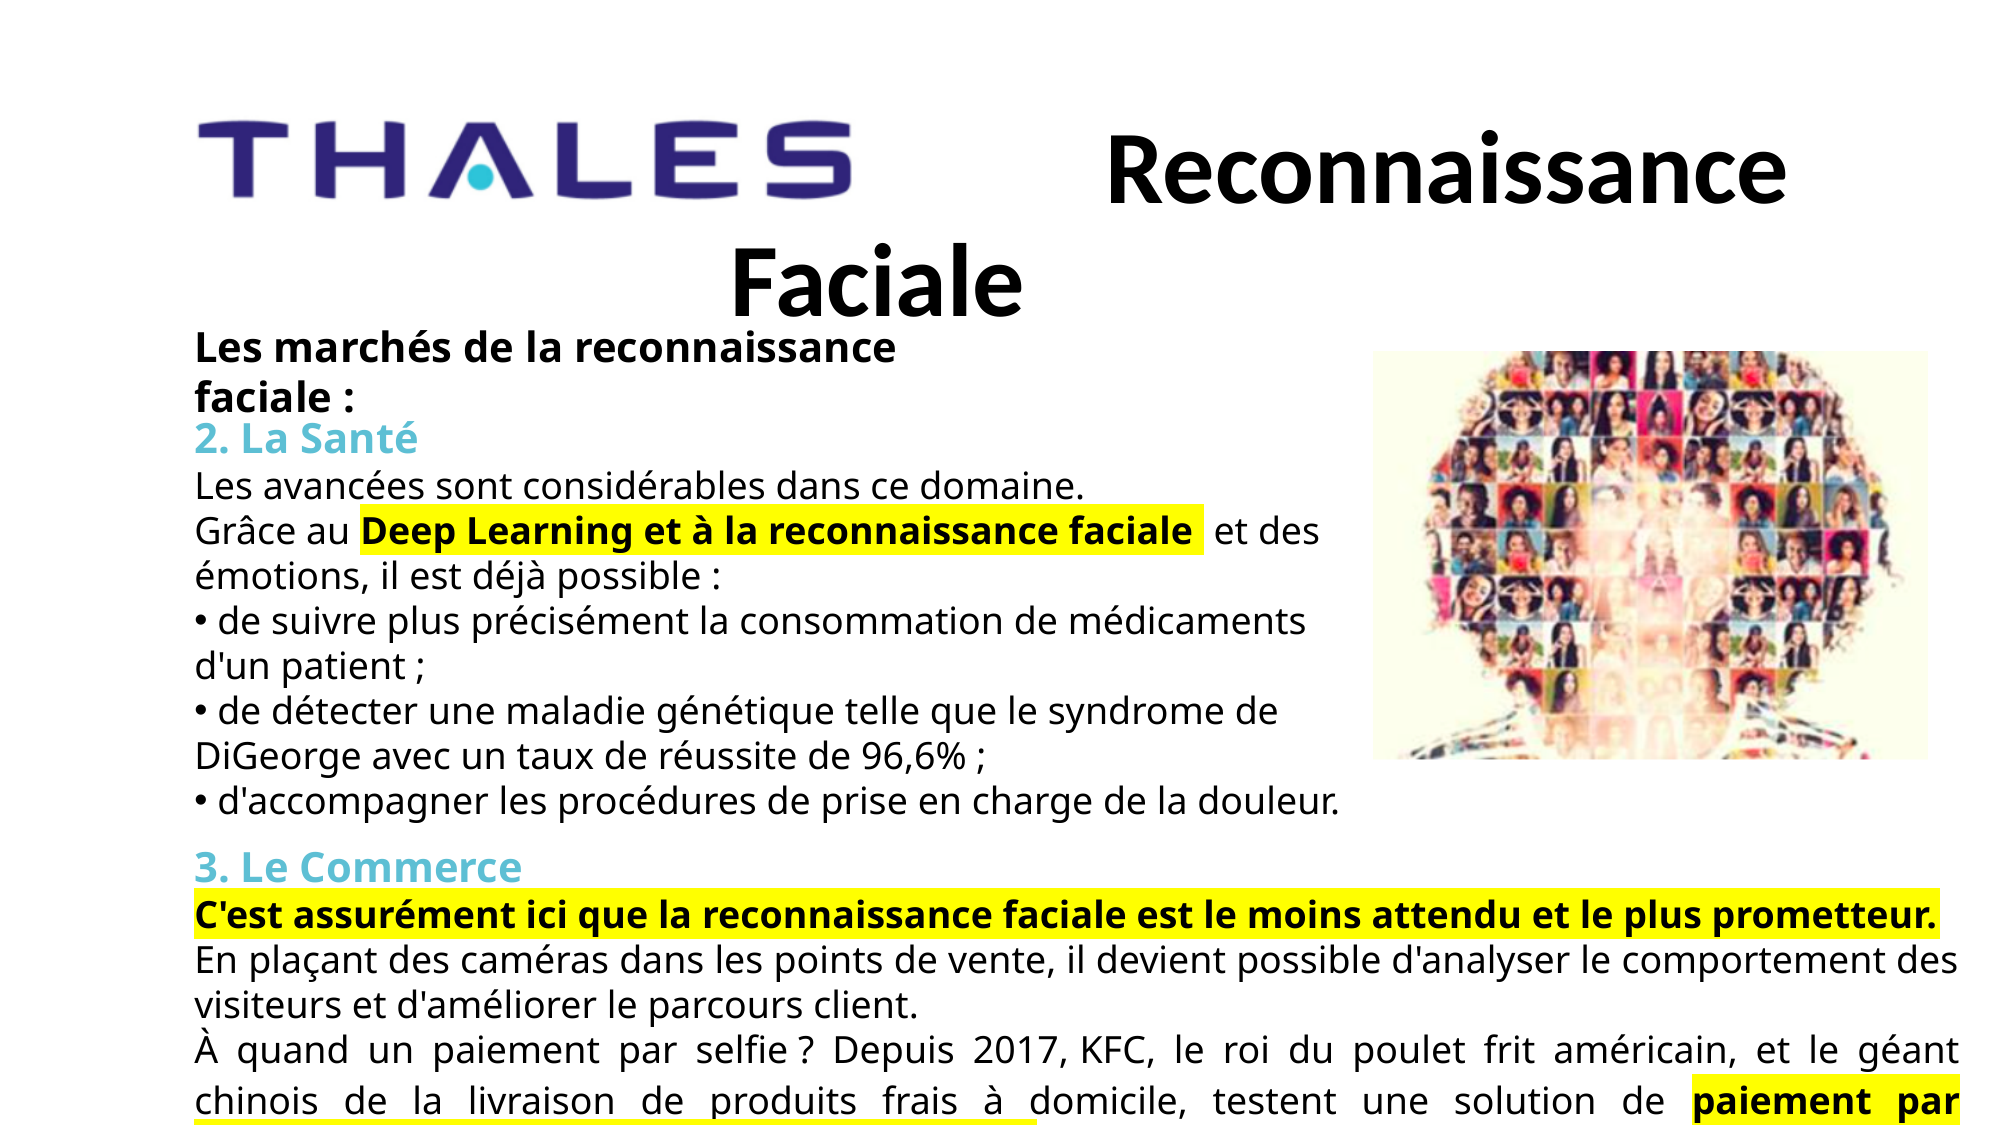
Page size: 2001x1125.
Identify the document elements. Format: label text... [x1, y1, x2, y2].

title Reconnaissance Faciale [715, 106, 1940, 324]
text_box 2. La Santé Les avancées sont considérables dans ce domaine. Grâce au Deep Learning et à la reconnaissance faciale et des émotions, il est déjà possible : de suivre plus précisément la consommation de médicaments d'un patient ; de détecter une maladie génétique telle que le syndrome de DiGeorge avec un taux de réussite de 96,6% ; d'accompagner les procédures de prise en charge de la douleur.​ [179, 404, 1374, 829]
text_box 3. Le Commerce C'est assurément ici que la reconnaissance faciale est le moins attendu et le plus prometteur. En plaçant des caméras dans les points de vente, il devient possible d'analyser le comportement des visiteurs et d'améliorer le parcours client. ​À quand un paiement par selfie ? Depuis 2017, KFC, le roi du poulet frit américain, et le géant chinois de la livraison de produits frais à domicile, testent une solution de paiement par reconnaissance faciale à Hangzhou en Chine. [179, 833, 1975, 1125]
picture [1373, 351, 1928, 762]
text_box Les marchés de la reconnaissance faciale : ​​​ [179, 313, 966, 404]
picture [179, 105, 872, 216]
